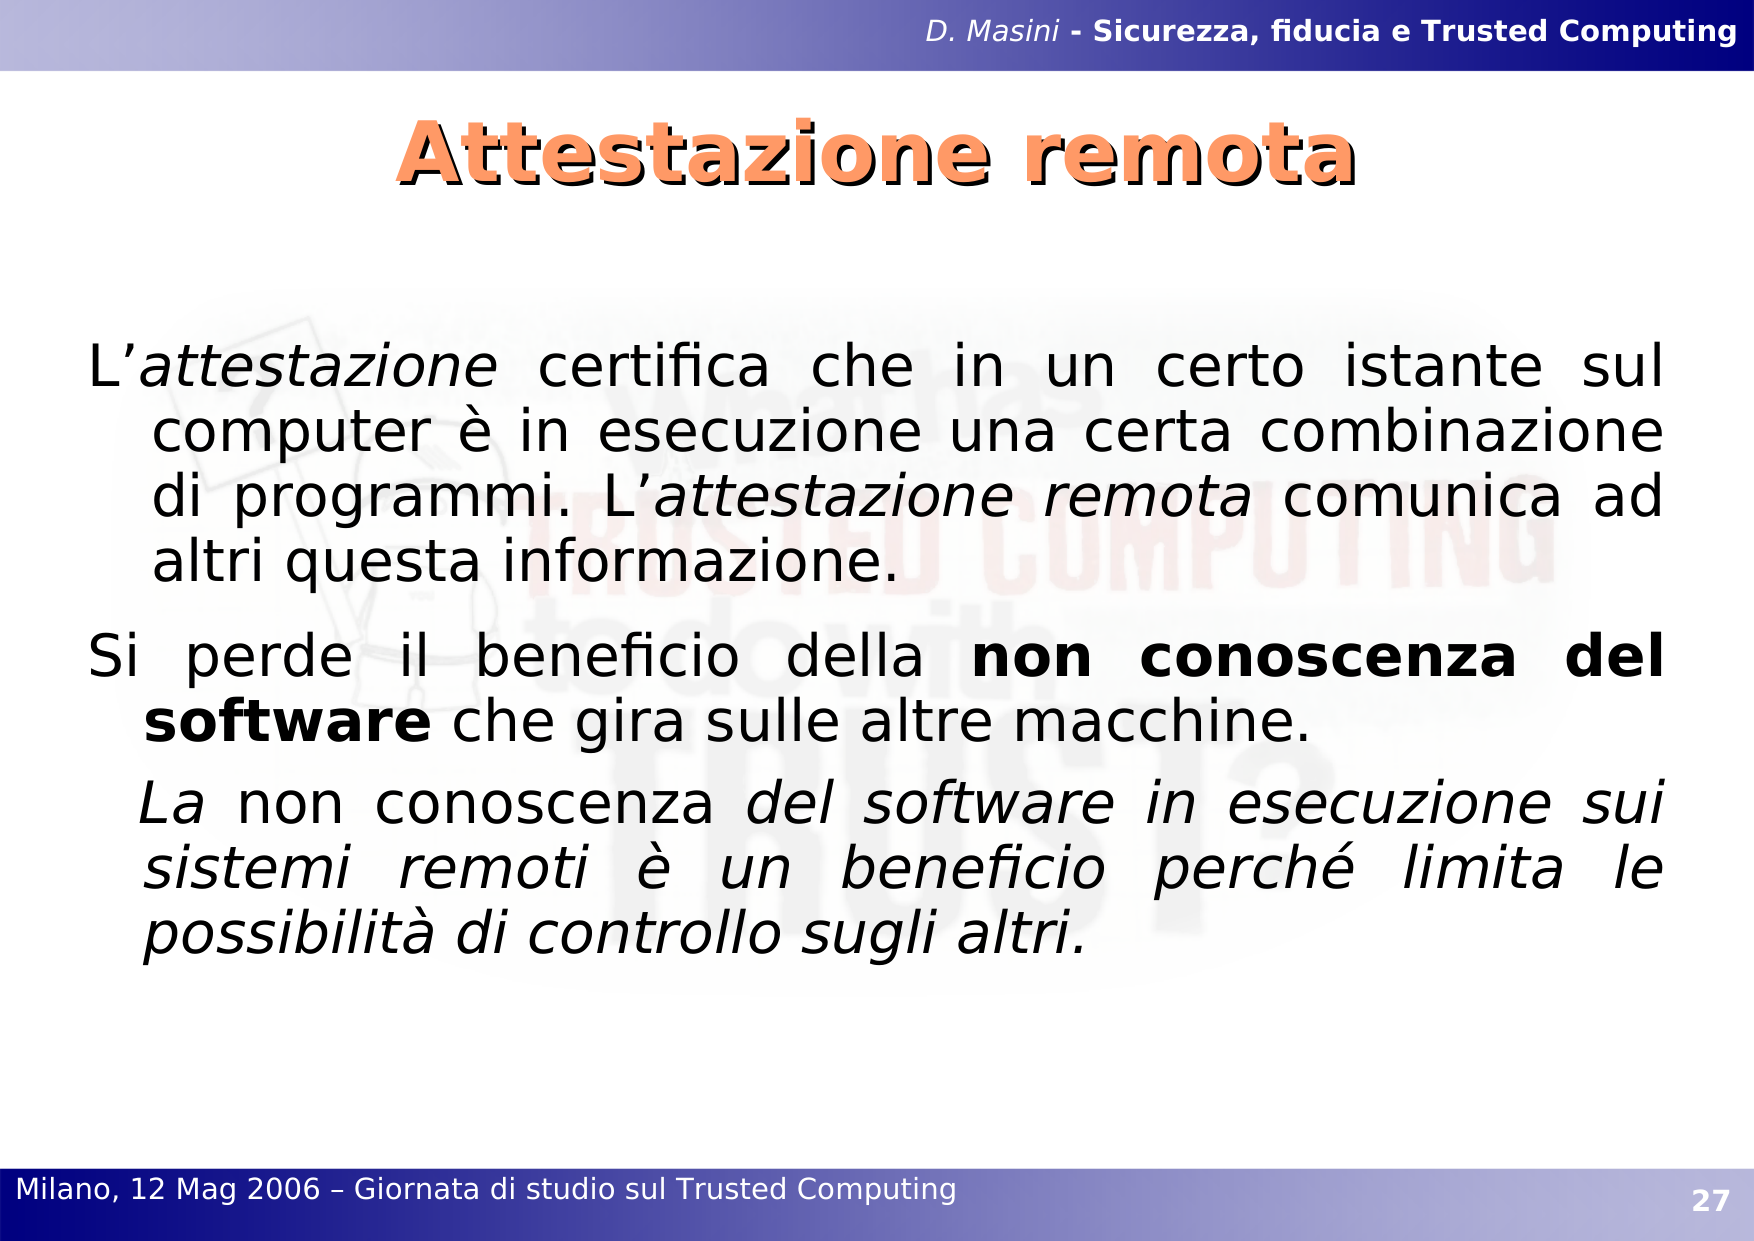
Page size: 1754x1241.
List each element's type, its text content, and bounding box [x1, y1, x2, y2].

picture [0, 0, 1754, 1241]
text_box <numero> [1641, 1185, 1732, 1223]
text_box Milano, 12 Mag 2006 – Giornata di studio sul Trusted Computing [0, 1175, 1314, 1234]
text_box D. Masini - Sicurezza, fiducia e Trusted Computing [602, 7, 1754, 63]
title Attestazione remota [87, 49, 1667, 257]
list L’attestazione certifica che in un certo istante sul computer è in esecuzione una certa combinazione di programmi. L’attestazione remota comunica ad altri questa informazione. Si perde il beneficio della non conoscenza del software che gira sulle altre macchine. La non conoscenza del software in esecuzione sui sistemi remoti è un beneficio perché limita le possibilità di controllo sugli altri. [87, 334, 1667, 1086]
